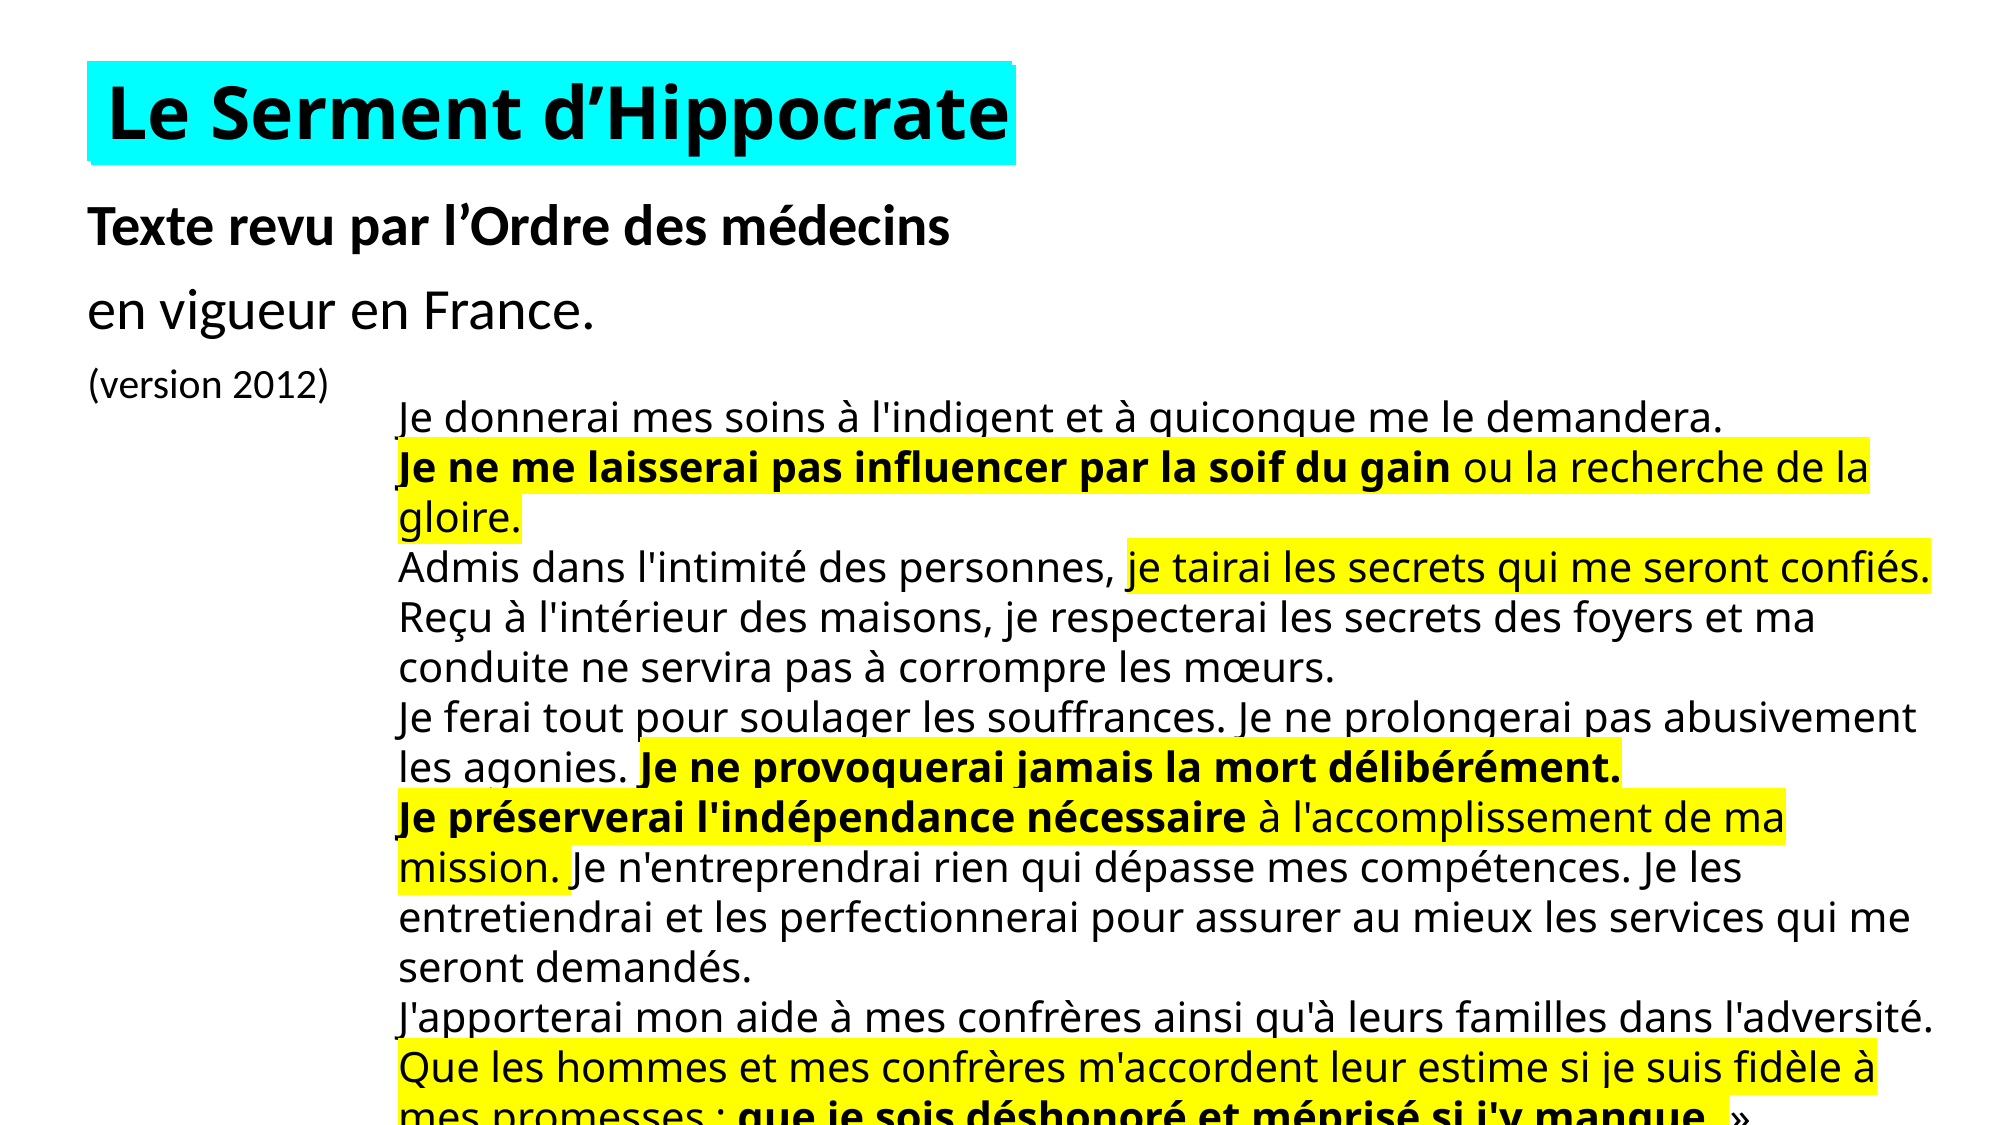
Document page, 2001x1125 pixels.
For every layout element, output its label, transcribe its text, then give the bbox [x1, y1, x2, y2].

list Texte revu par l’Ordre des médecins en vigueur en France. (version 2012) [72, 187, 1073, 450]
text_box Je donnerai mes soins à l'indigent et à quiconque me le demandera. Je ne me laisserai pas influencer par la soif du gain ou la recherche de la gloire. Admis dans l'intimité des personnes, je tairai les secrets qui me seront confiés. Reçu à l'intérieur des maisons, je respecterai les secrets des foyers et ma conduite ne servira pas à corrompre les mœurs. Je ferai tout pour soulager les souffrances. Je ne prolongerai pas abusivement les agonies. Je ne provoquerai jamais la mort délibérément. Je préserverai l'indépendance nécessaire à l'accomplissement de ma mission. Je n'entreprendrai rien qui dépasse mes compétences. Je les entretiendrai et les perfectionnerai pour assurer au mieux les services qui me seront demandés. J'apporterai mon aide à mes confrères ainsi qu'à leurs familles dans l'adversité. Que les hommes et mes confrères m'accordent leur estime si je suis fidèle à mes promesses ; que je sois déshonoré et méprisé si j'y manque. » [383, 383, 1968, 1125]
text_box Le Serment d’Hippocrate [72, 44, 1044, 188]
